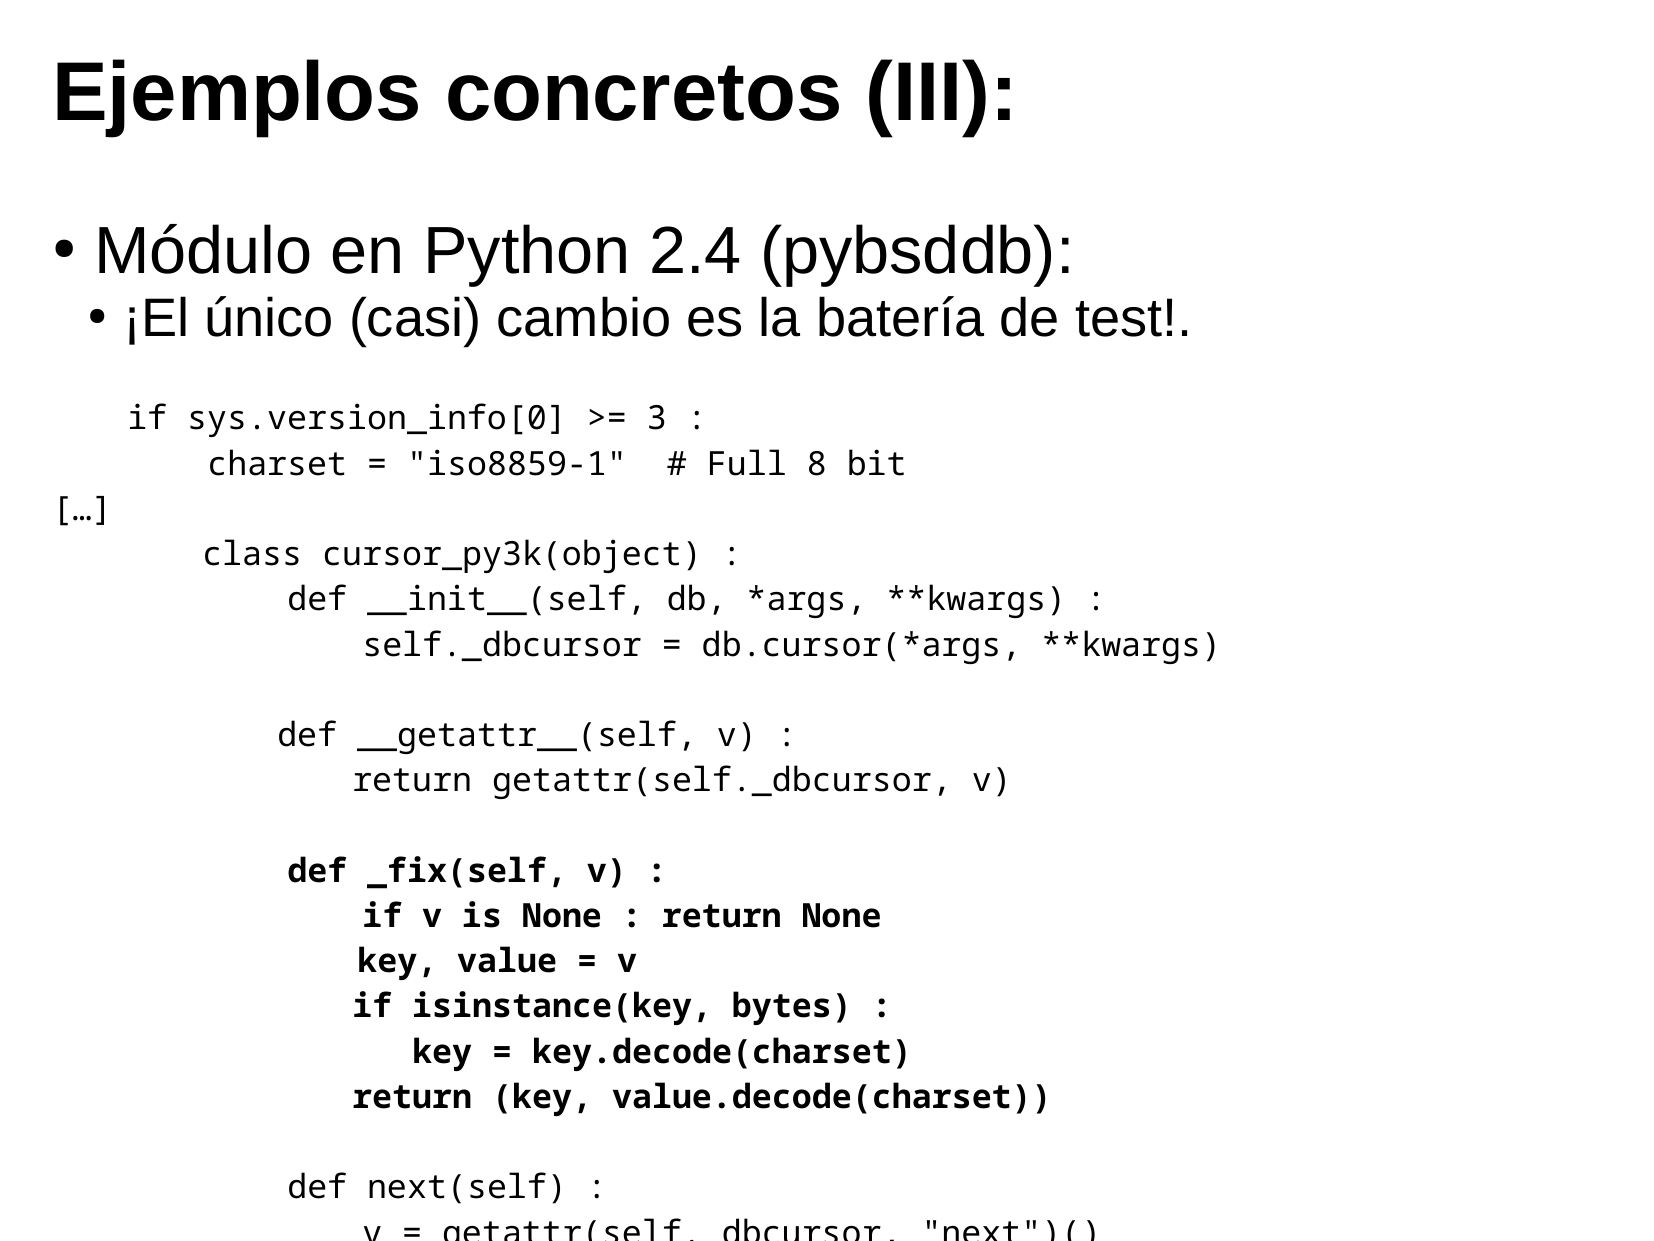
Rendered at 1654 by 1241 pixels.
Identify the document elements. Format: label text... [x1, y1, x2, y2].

text_box Ejemplos concretos (III): Módulo en Python 2.4 (pybsddb): ¡El único (casi) cambio es la batería de test!. if sys.version_info[0] >= 3 : charset = "iso8859-1" # Full 8 bit […] class cursor_py3k(object) : def __init__(self, db, *args, **kwargs) : self._dbcursor = db.cursor(*args, **kwargs) def __getattr__(self, v) : return getattr(self._dbcursor, v) def _fix(self, v) : if v is None : return None key, value = v if isinstance(key, bytes) : key = key.decode(charset) return (key, value.decode(charset)) def next(self) : v = getattr(self._dbcursor, "next")() return self._fix(v) […] CONTINUA... [37, 37, 1613, 1241]
